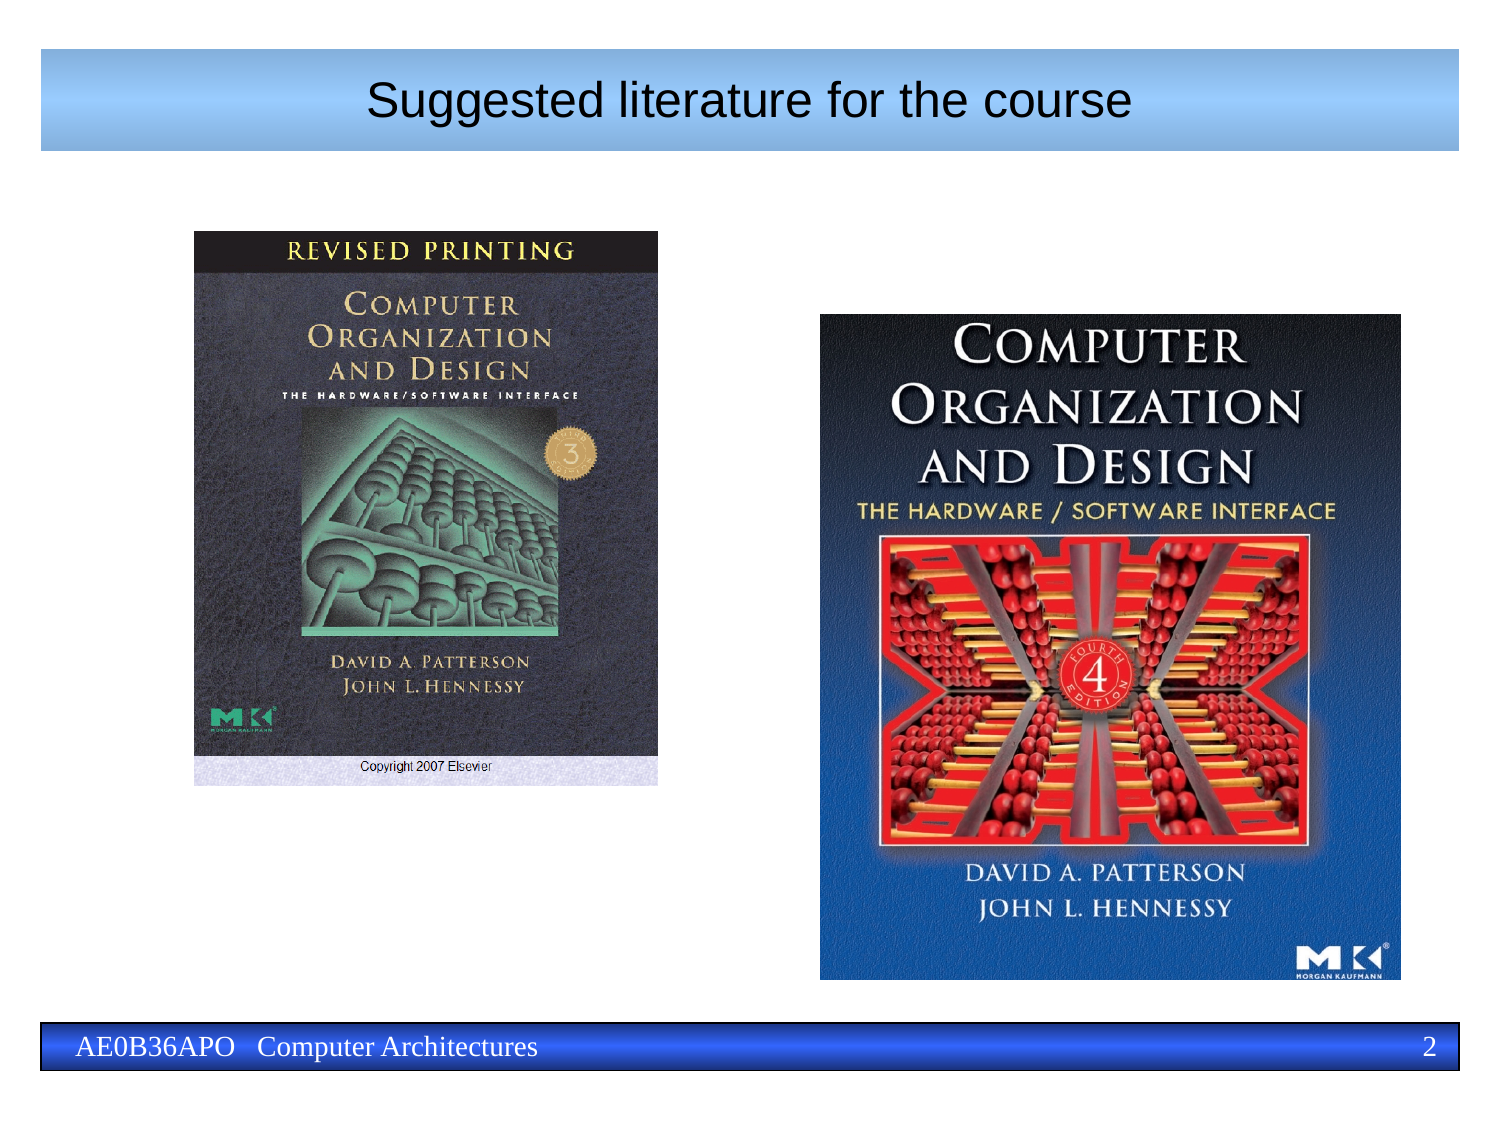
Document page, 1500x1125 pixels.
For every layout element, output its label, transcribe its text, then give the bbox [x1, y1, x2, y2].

title Suggested literature for the course [41, 49, 1459, 151]
picture [194, 231, 658, 786]
picture [820, 314, 1401, 980]
